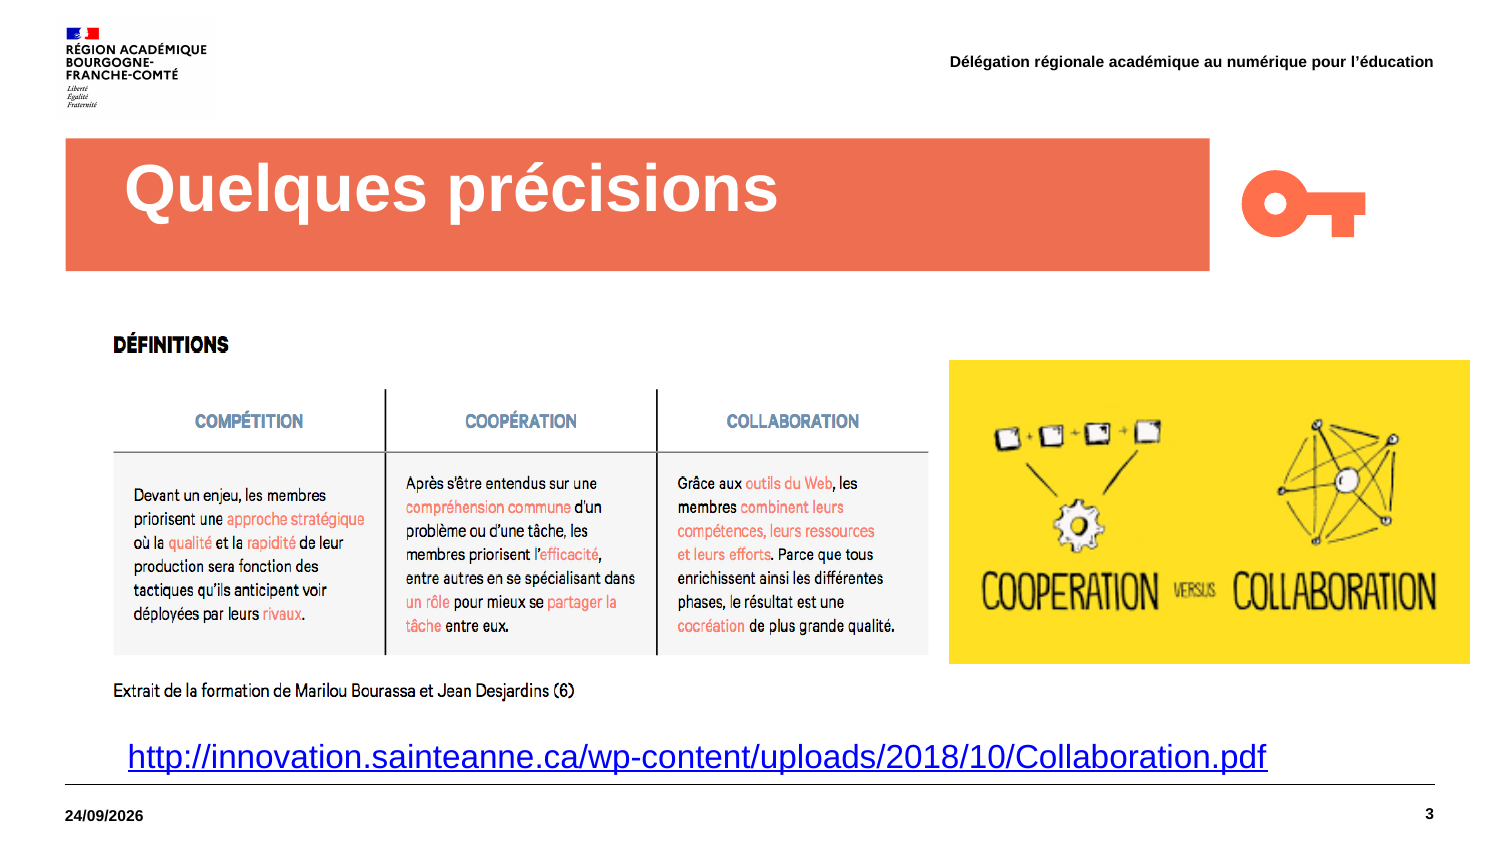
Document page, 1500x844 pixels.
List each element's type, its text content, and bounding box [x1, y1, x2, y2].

text_box Quelques précisions [65, 138, 1210, 272]
text_box 03/02/2022 [64, 786, 251, 843]
text_box [1241, 170, 1366, 238]
picture [55, 16, 218, 119]
text_box Délégation régionale académique au numérique pour l’éducation [470, 32, 1434, 90]
picture [94, 283, 1470, 728]
text_box http://innovation.sainteanne.ca/wp-content/uploads/2018/10/Collaboration.pdf [112, 727, 1424, 780]
text_box <numéro> [1213, 784, 1434, 843]
